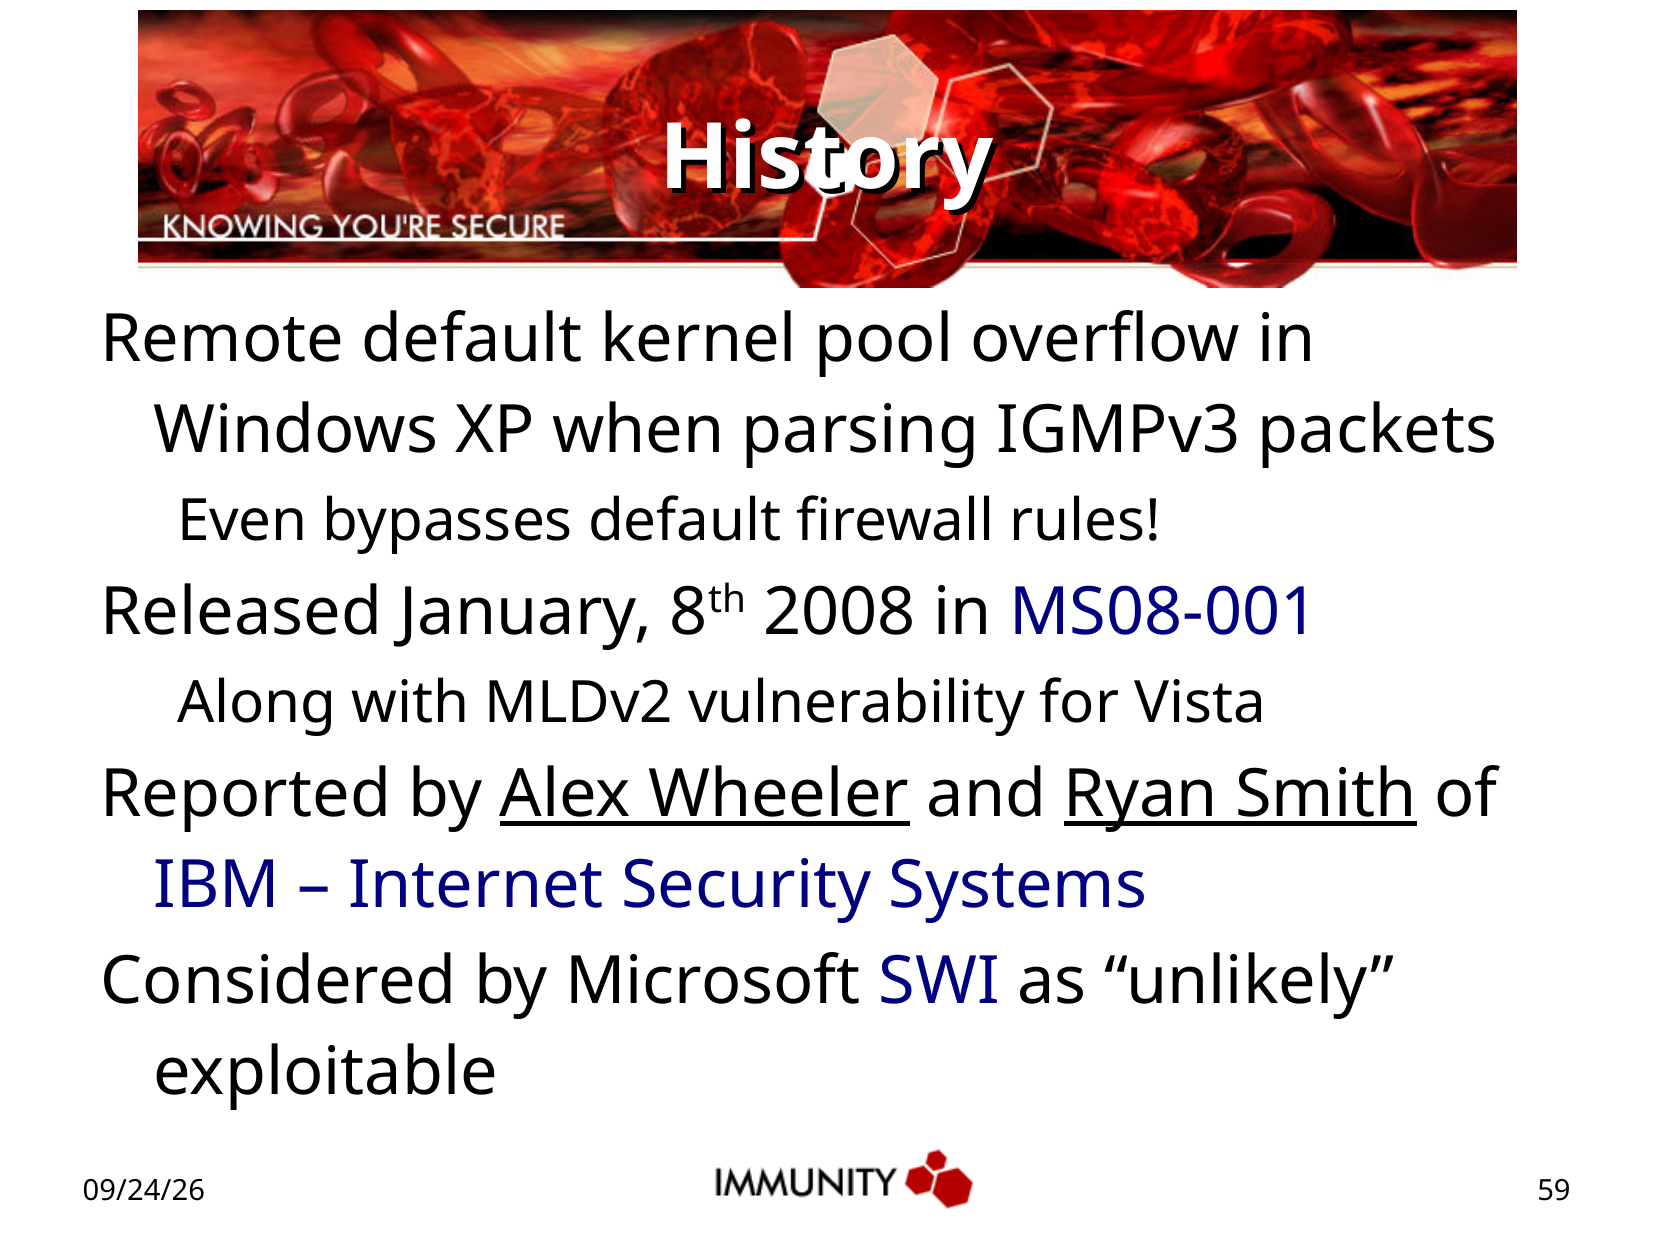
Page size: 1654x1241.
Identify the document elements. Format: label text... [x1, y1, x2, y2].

picture [694, 1130, 984, 1235]
title History [82, 49, 1571, 257]
picture [138, 10, 1517, 49]
picture [138, 257, 1517, 288]
list Remote default kernel pool overflow in Windows XP when parsing IGMPv3 packets Even bypasses default firewall rules! Released January, 8th 2008 in MS08-001 Along with MLDv2 vulnerability for Vista Reported by Alex Wheeler and Ryan Smith of IBM – Internet Security Systems Considered by Microsoft SWI as “unlikely” exploitable [82, 290, 1571, 1094]
